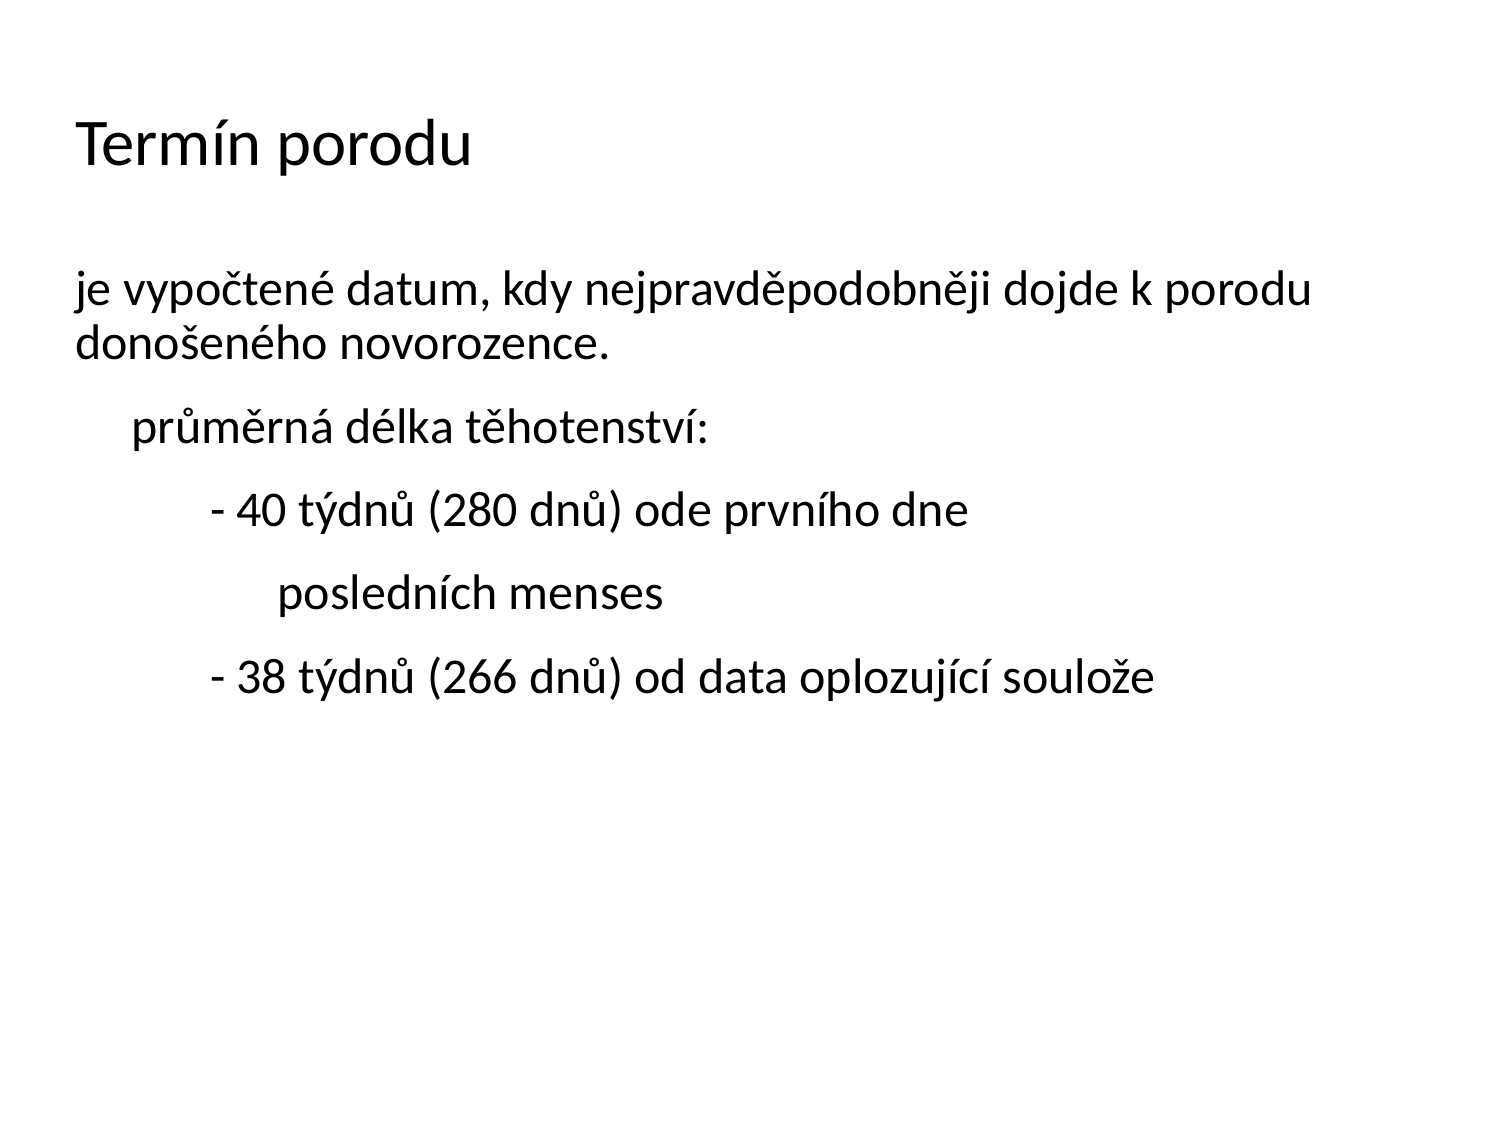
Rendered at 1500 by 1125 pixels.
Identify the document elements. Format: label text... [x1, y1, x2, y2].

title Termín porodu [75, 45, 1425, 233]
list je vypočtené datum, kdy nejpravděpodobněji dojde k porodu donošeného novorozence. průměrná délka těhotenství: - 40 týdnů (280 dnů) ode prvního dne posledních menses - 38 týdnů (266 dnů) od data oplozující soulože [75, 262, 1425, 1005]
